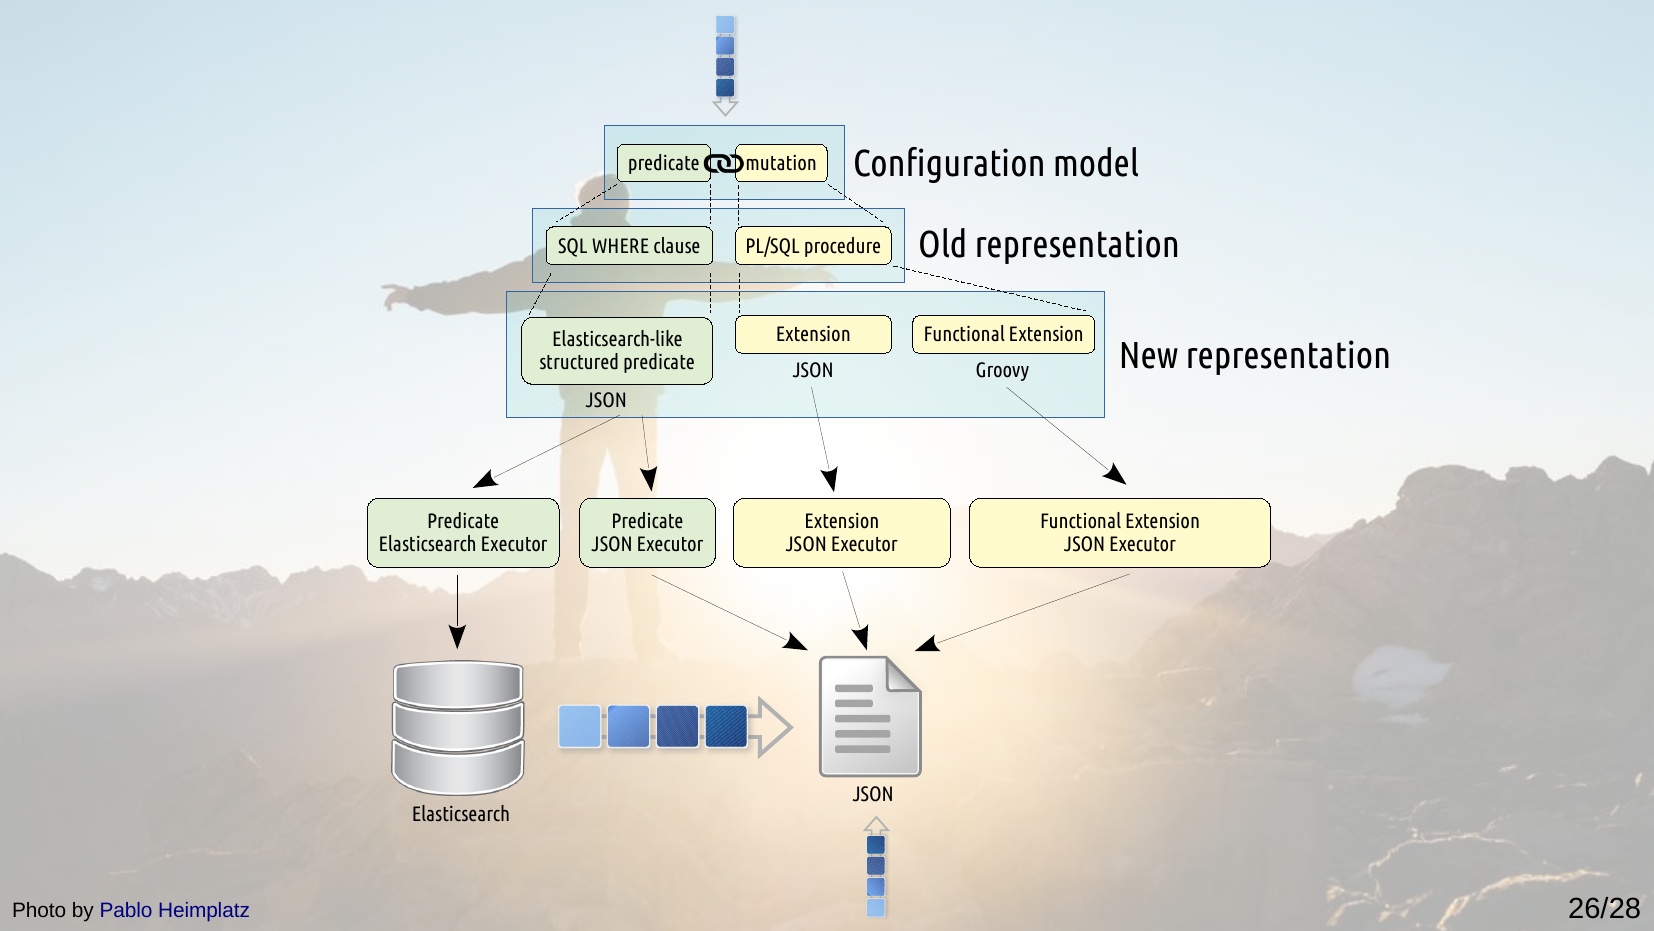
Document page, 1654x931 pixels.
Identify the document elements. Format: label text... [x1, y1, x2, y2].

text_box [532, 208, 905, 283]
text_box PL/SQL procedure [735, 226, 892, 265]
text_box Extension [735, 315, 892, 354]
text_box Photo by Pablo Heimplatz [0, 891, 541, 931]
text_box Predicate Elasticsearch Executor [367, 498, 560, 568]
text_box New representation [1104, 291, 1442, 419]
text_box JSON [793, 774, 953, 813]
text_box [604, 125, 838, 200]
text_box Groovy [960, 351, 1053, 390]
text_box Functional Extension [912, 315, 1095, 354]
text_box Configuration model [838, 113, 1191, 213]
text_box JSON [570, 380, 648, 419]
text_box Functional Extension JSON Executor [969, 498, 1271, 568]
text_box SQL WHERE clause [546, 226, 713, 265]
picture [0, 0, 1654, 931]
text_box Old representation [903, 208, 1241, 280]
text_box [506, 291, 1104, 418]
text_box Elasticsearch-like structured predicate [521, 317, 713, 385]
text_box Extension JSON Executor [733, 498, 951, 568]
text_box Predicate JSON Executor [579, 498, 716, 568]
text_box predicate [617, 144, 707, 182]
text_box <number>/28 [1452, 884, 1654, 931]
text_box Elasticsearch [395, 795, 527, 834]
text_box JSON [777, 351, 855, 390]
text_box mutation [745, 144, 828, 182]
